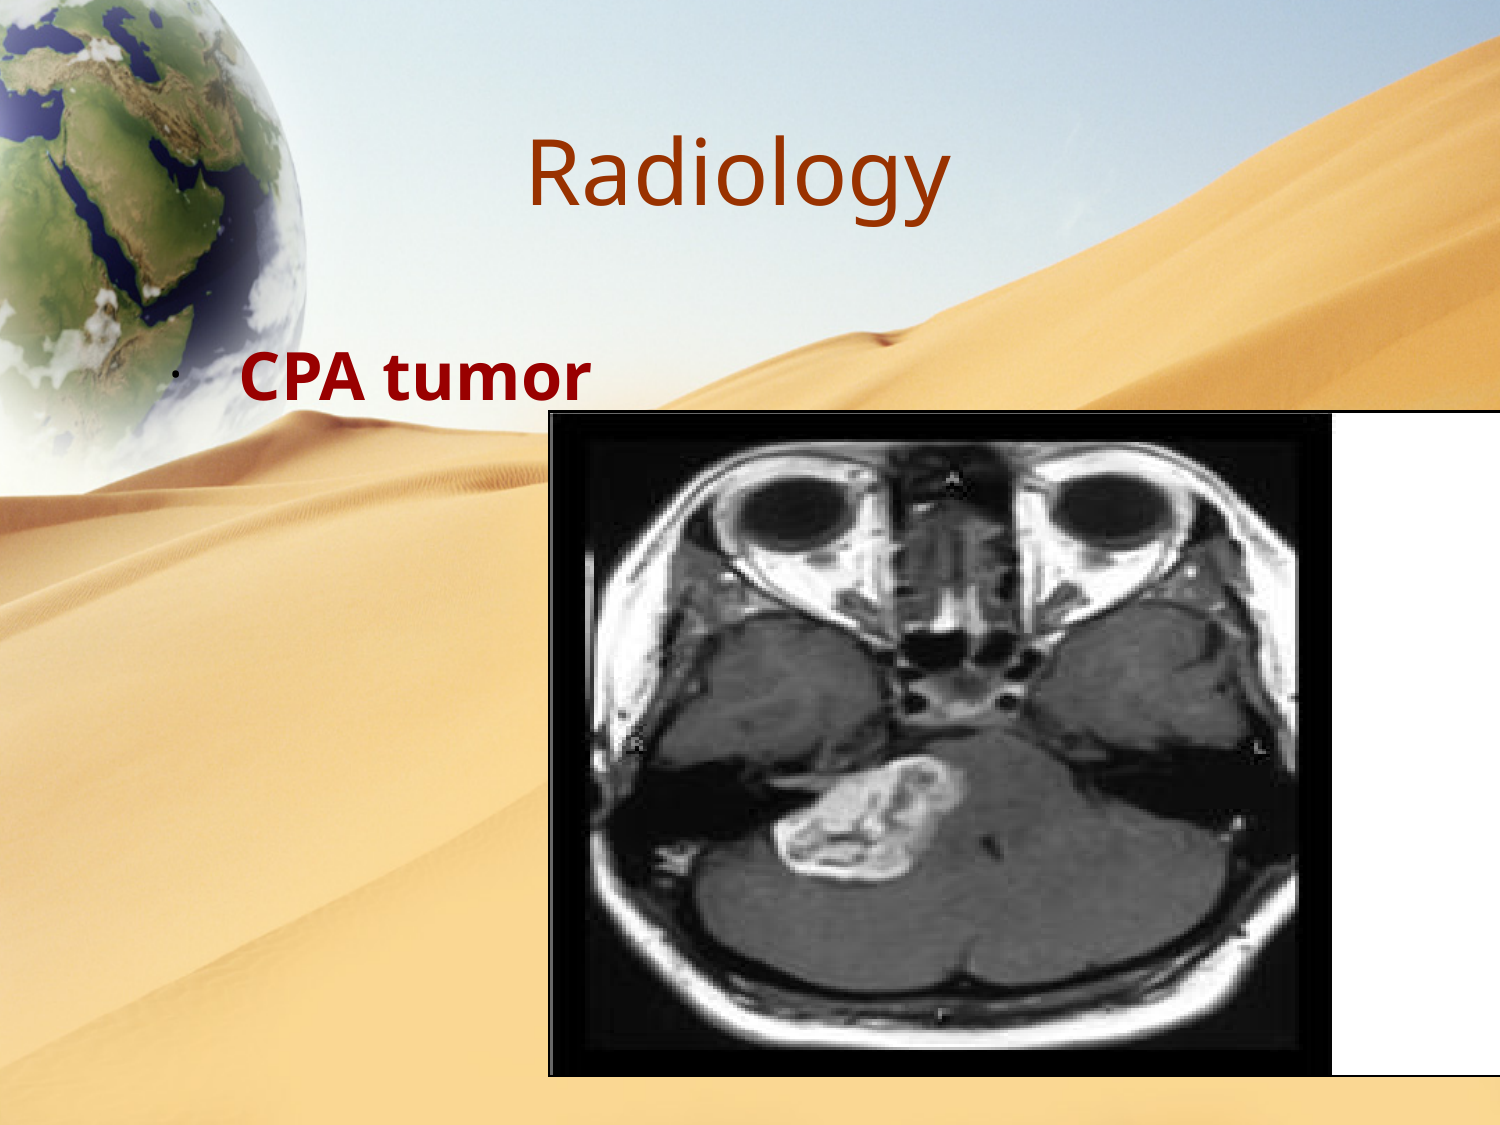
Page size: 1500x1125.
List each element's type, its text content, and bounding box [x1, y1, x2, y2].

text_box Radiology [112, 99, 1388, 288]
picture [0, 0, 1500, 1125]
text_box CPA tumor [155, 312, 1356, 1038]
picture [549, 412, 1500, 1075]
